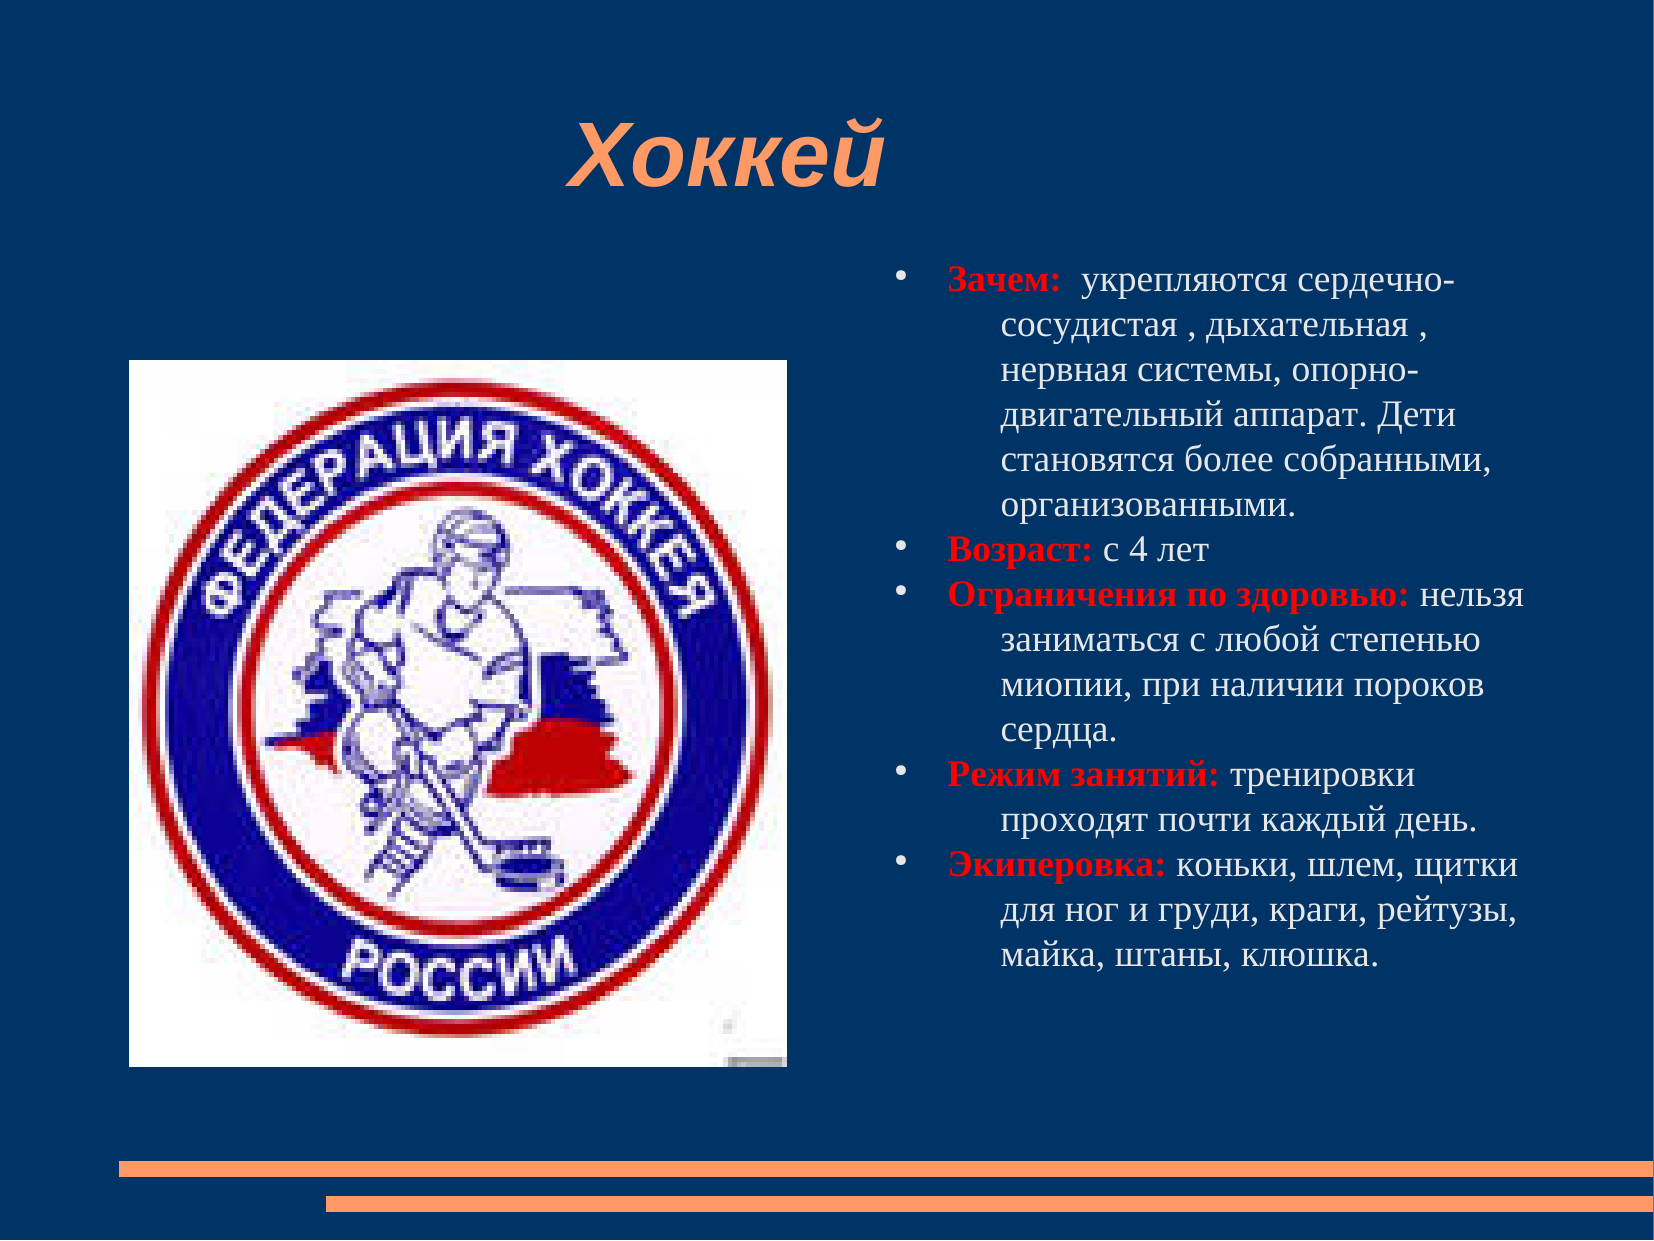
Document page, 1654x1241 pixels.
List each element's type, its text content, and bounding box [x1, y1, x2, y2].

picture [129, 360, 787, 1067]
title Хоккей [121, 53, 1335, 247]
list Зачем: укрепляются сердечно-сосудистая , дыхательная , нервная системы, опорно-двигательный аппарат. Дети становятся более собранными, организованными. Возраст: с 4 лет Ограничения по здоровью: нельзя заниматься с любой степенью миопии, при наличии пороков сердца. Режим занятий: тренировки проходят почти каждый день. Экиперовка: коньки, шлем, щитки для ног и груди, краги, рейтузы, майка, штаны, клюшка. [858, 253, 1562, 1118]
